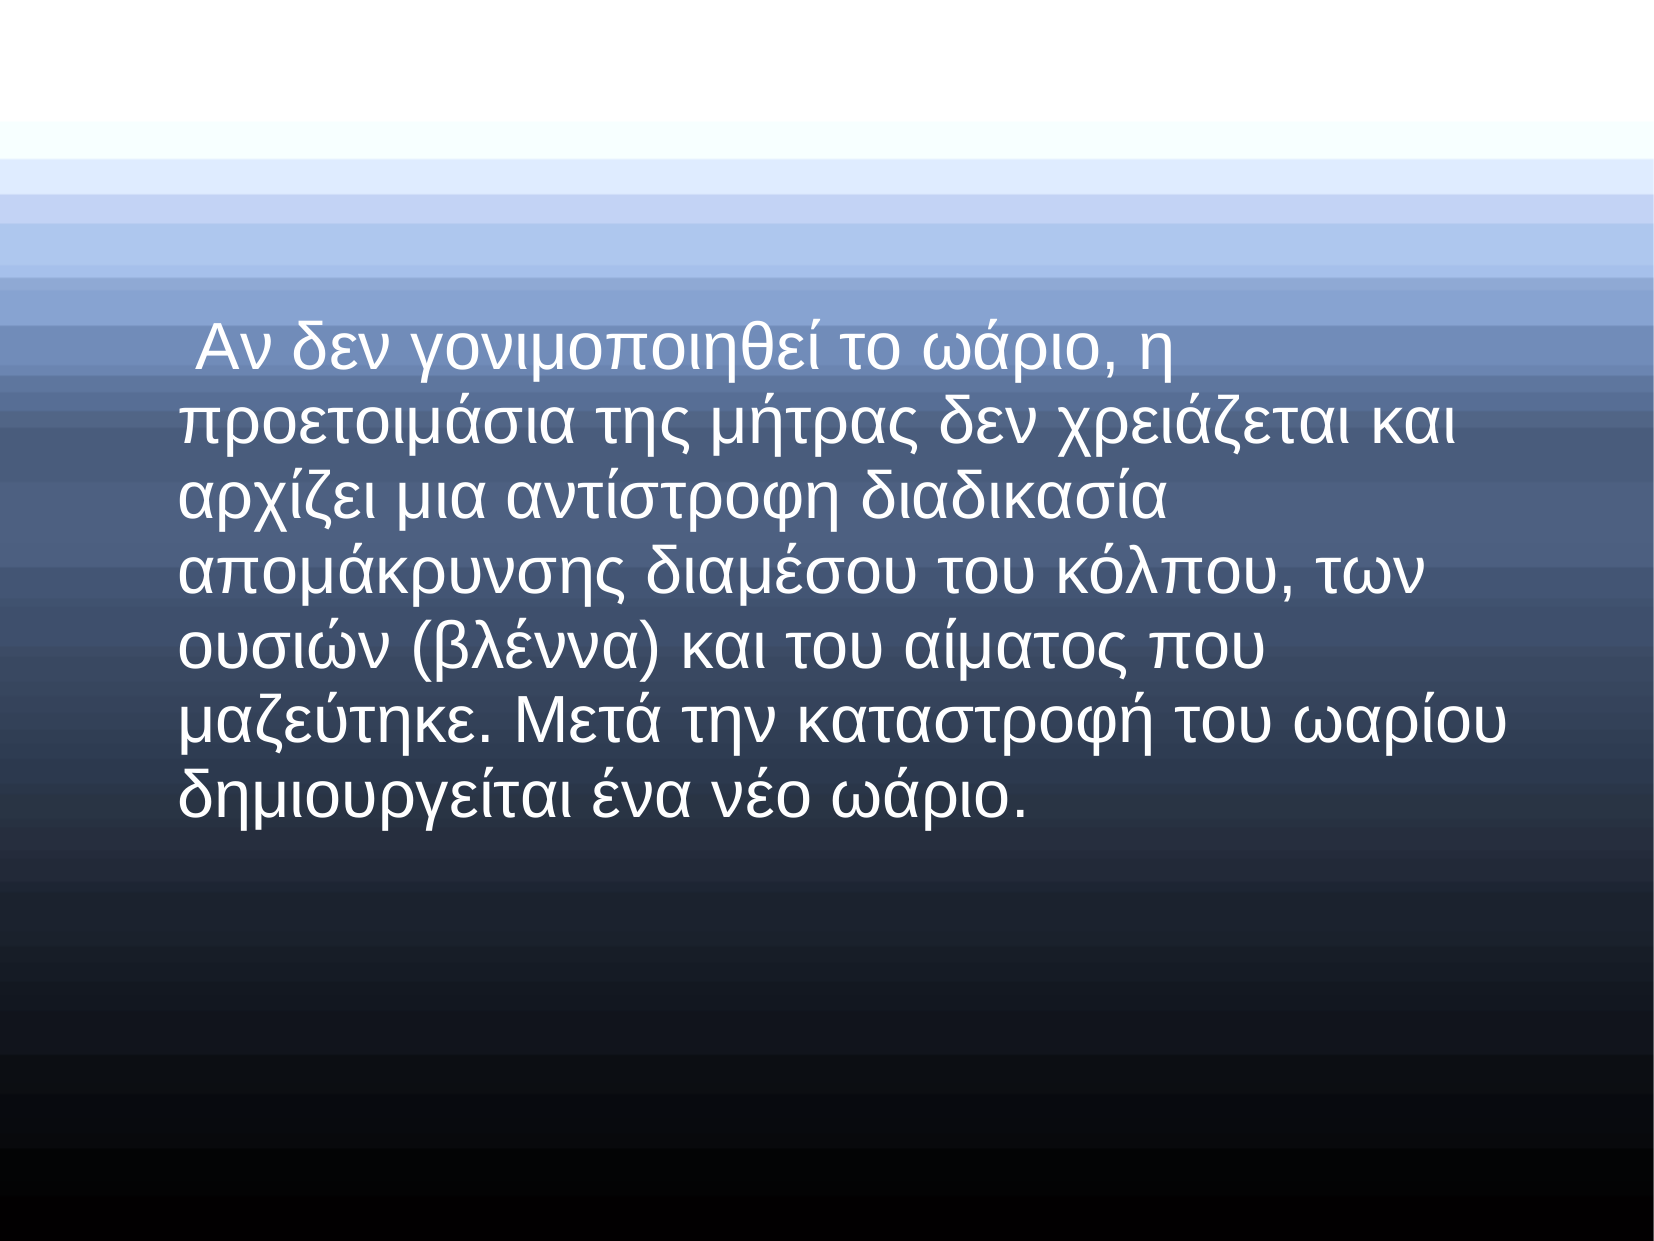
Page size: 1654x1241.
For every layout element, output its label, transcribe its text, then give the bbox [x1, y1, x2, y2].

list Αν δεν γονιμοποιηθεί το ωάριο, η προετοιμάσια της μήτρας δεν χρειάζεται και αρχίζει μια αντίστροφη διαδικασία απομάκρυνσης διαμέσου του κόλπου, των ουσιών (βλέννα) και του αίματος που μαζεύτηκε. Μετά την καταστροφή του ωαρίου δημιουργείται ένα νέο ωάριο. [106, 308, 1595, 1063]
picture [0, 0, 1654, 1241]
